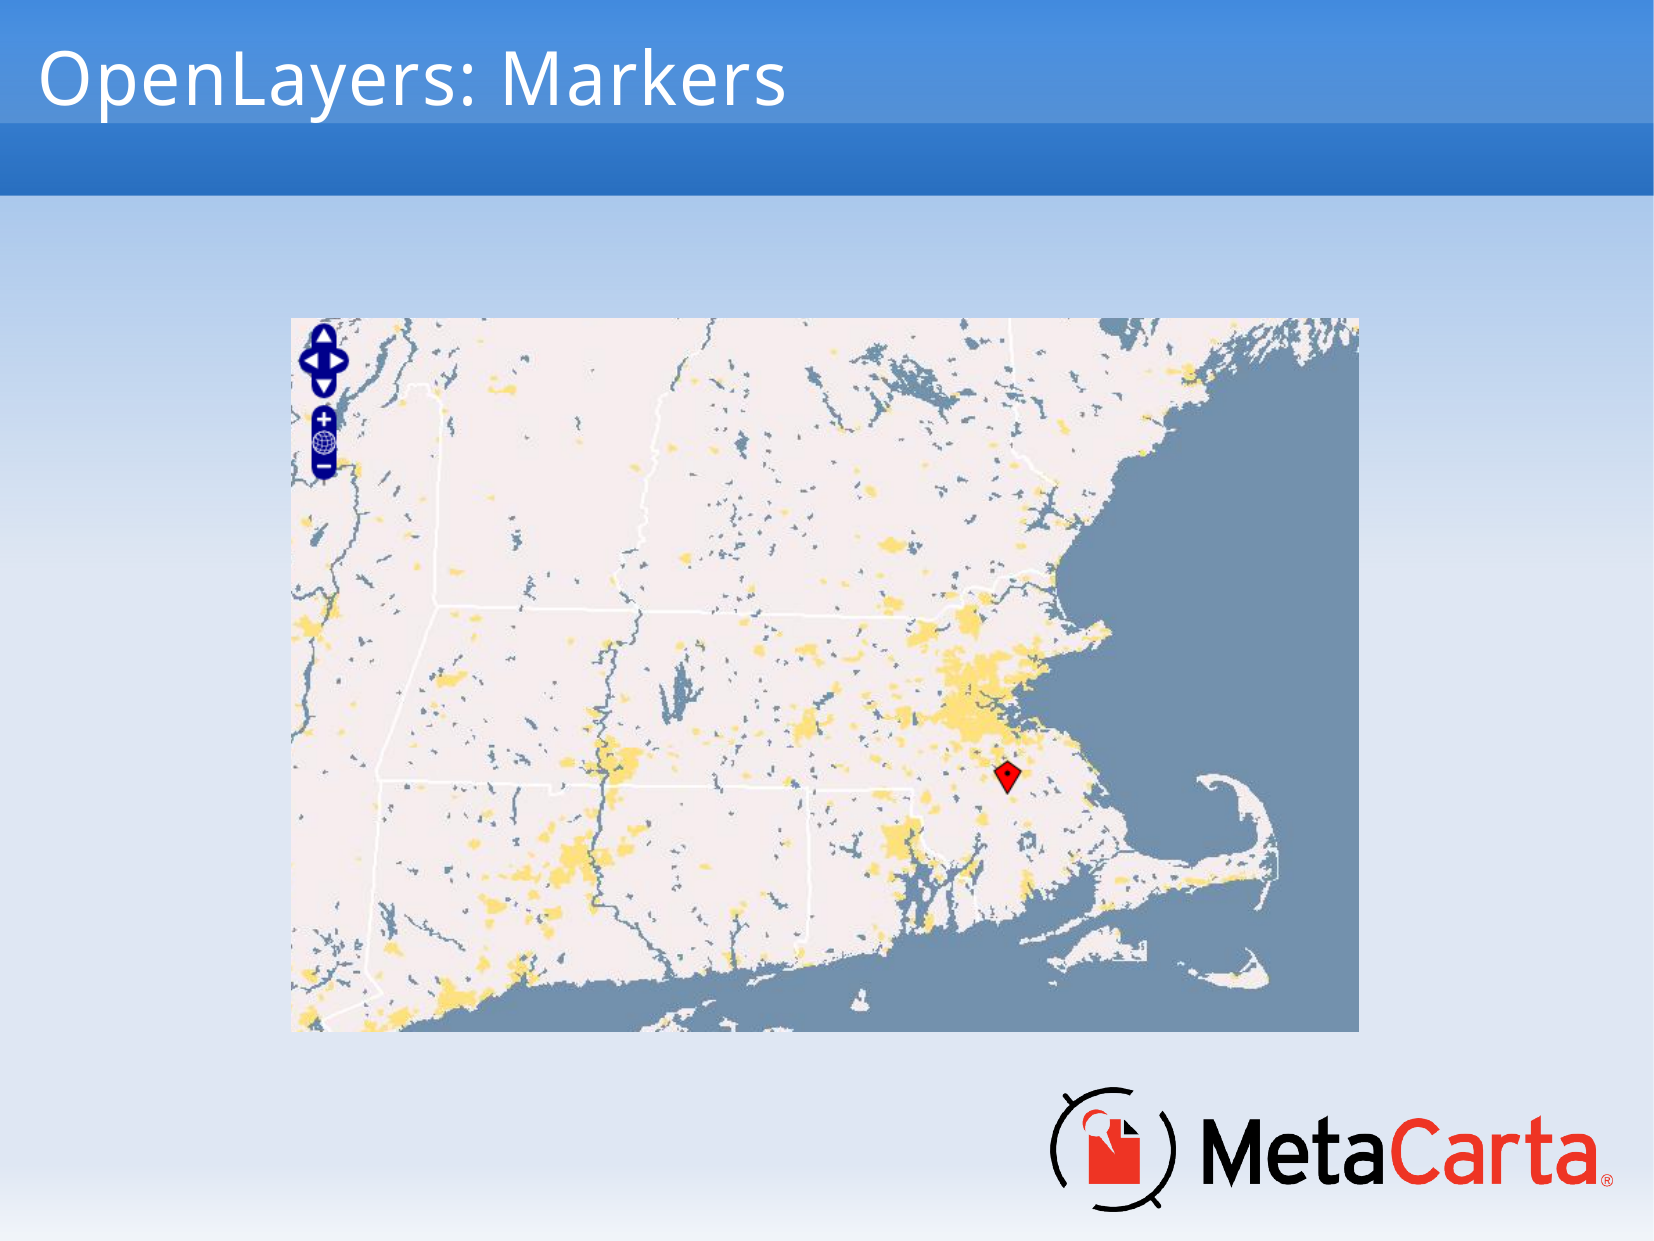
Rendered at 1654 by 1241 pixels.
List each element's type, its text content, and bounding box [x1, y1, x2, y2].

picture [0, 0, 1654, 1241]
title OpenLayers: Markers [37, 2, 1463, 151]
